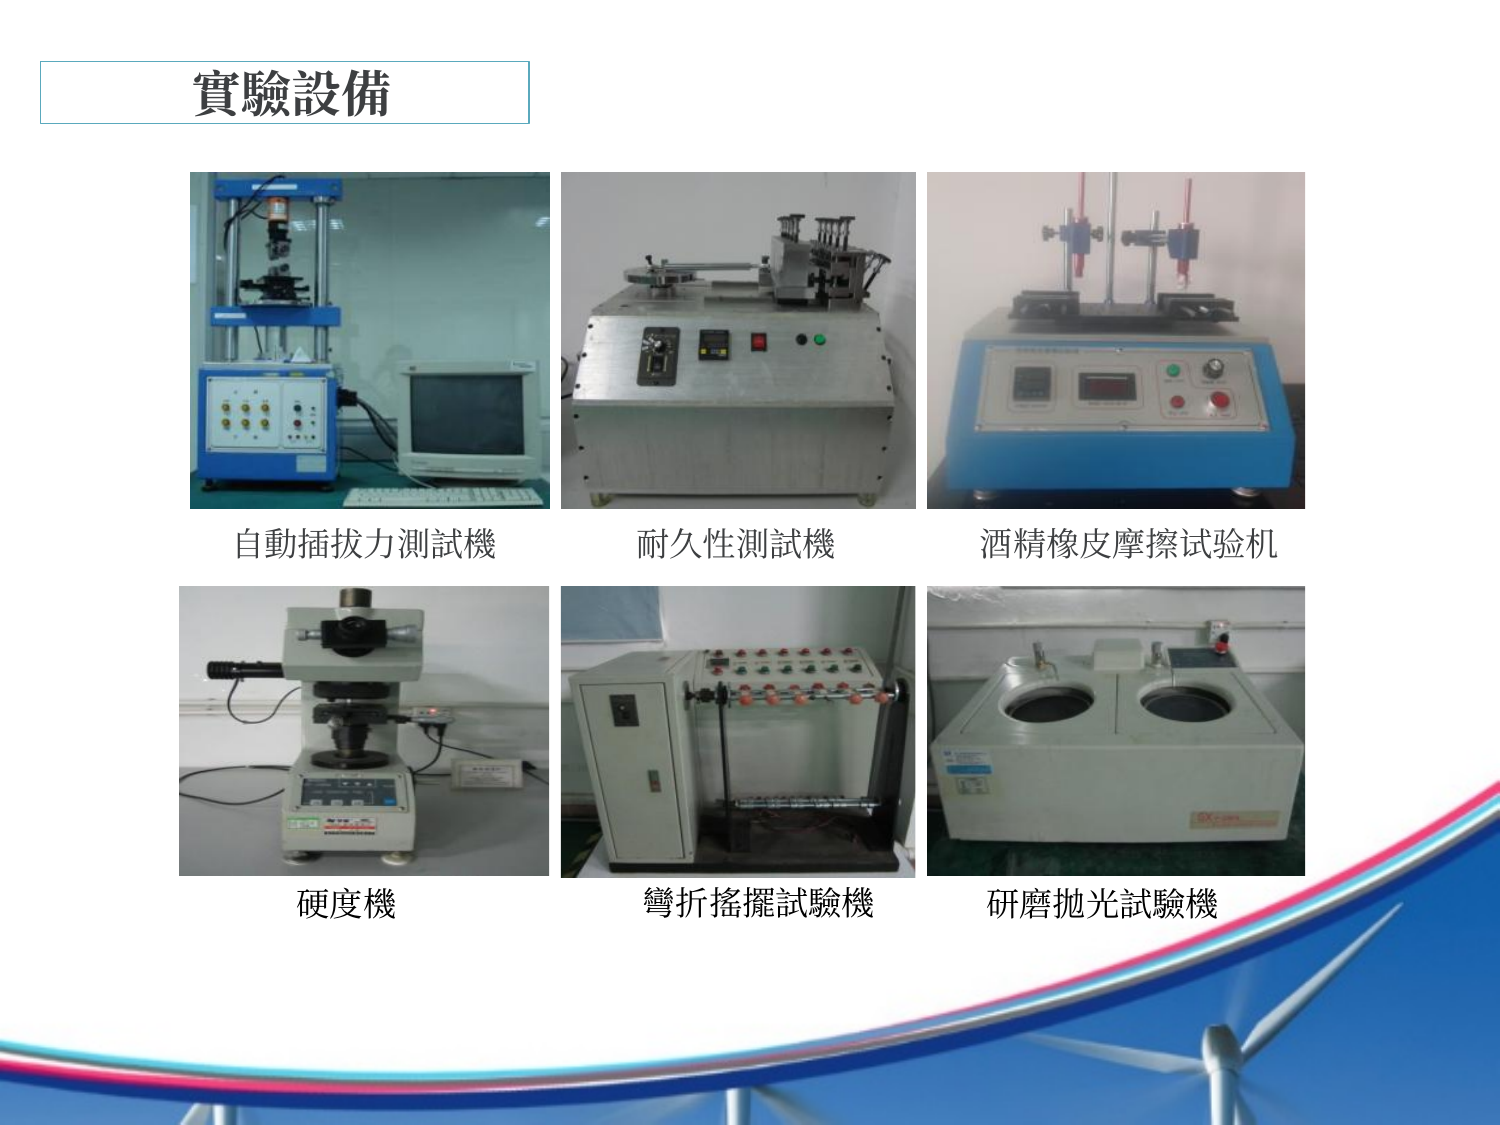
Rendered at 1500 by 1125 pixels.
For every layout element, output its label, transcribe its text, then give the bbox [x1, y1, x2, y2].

text_box 酒精橡皮摩擦试验机 [965, 515, 1303, 571]
picture [0, 0, 1500, 1125]
text_box 研磨拋光試驗機 [971, 875, 1284, 931]
text_box 耐久性測試機 [621, 515, 851, 571]
text_box 自動插拔力測試機 [216, 515, 512, 571]
text_box 硬度機 [282, 875, 412, 931]
text_box 實驗設備 [46, 54, 538, 130]
text_box 彎折搖擺試驗機 [627, 875, 897, 930]
